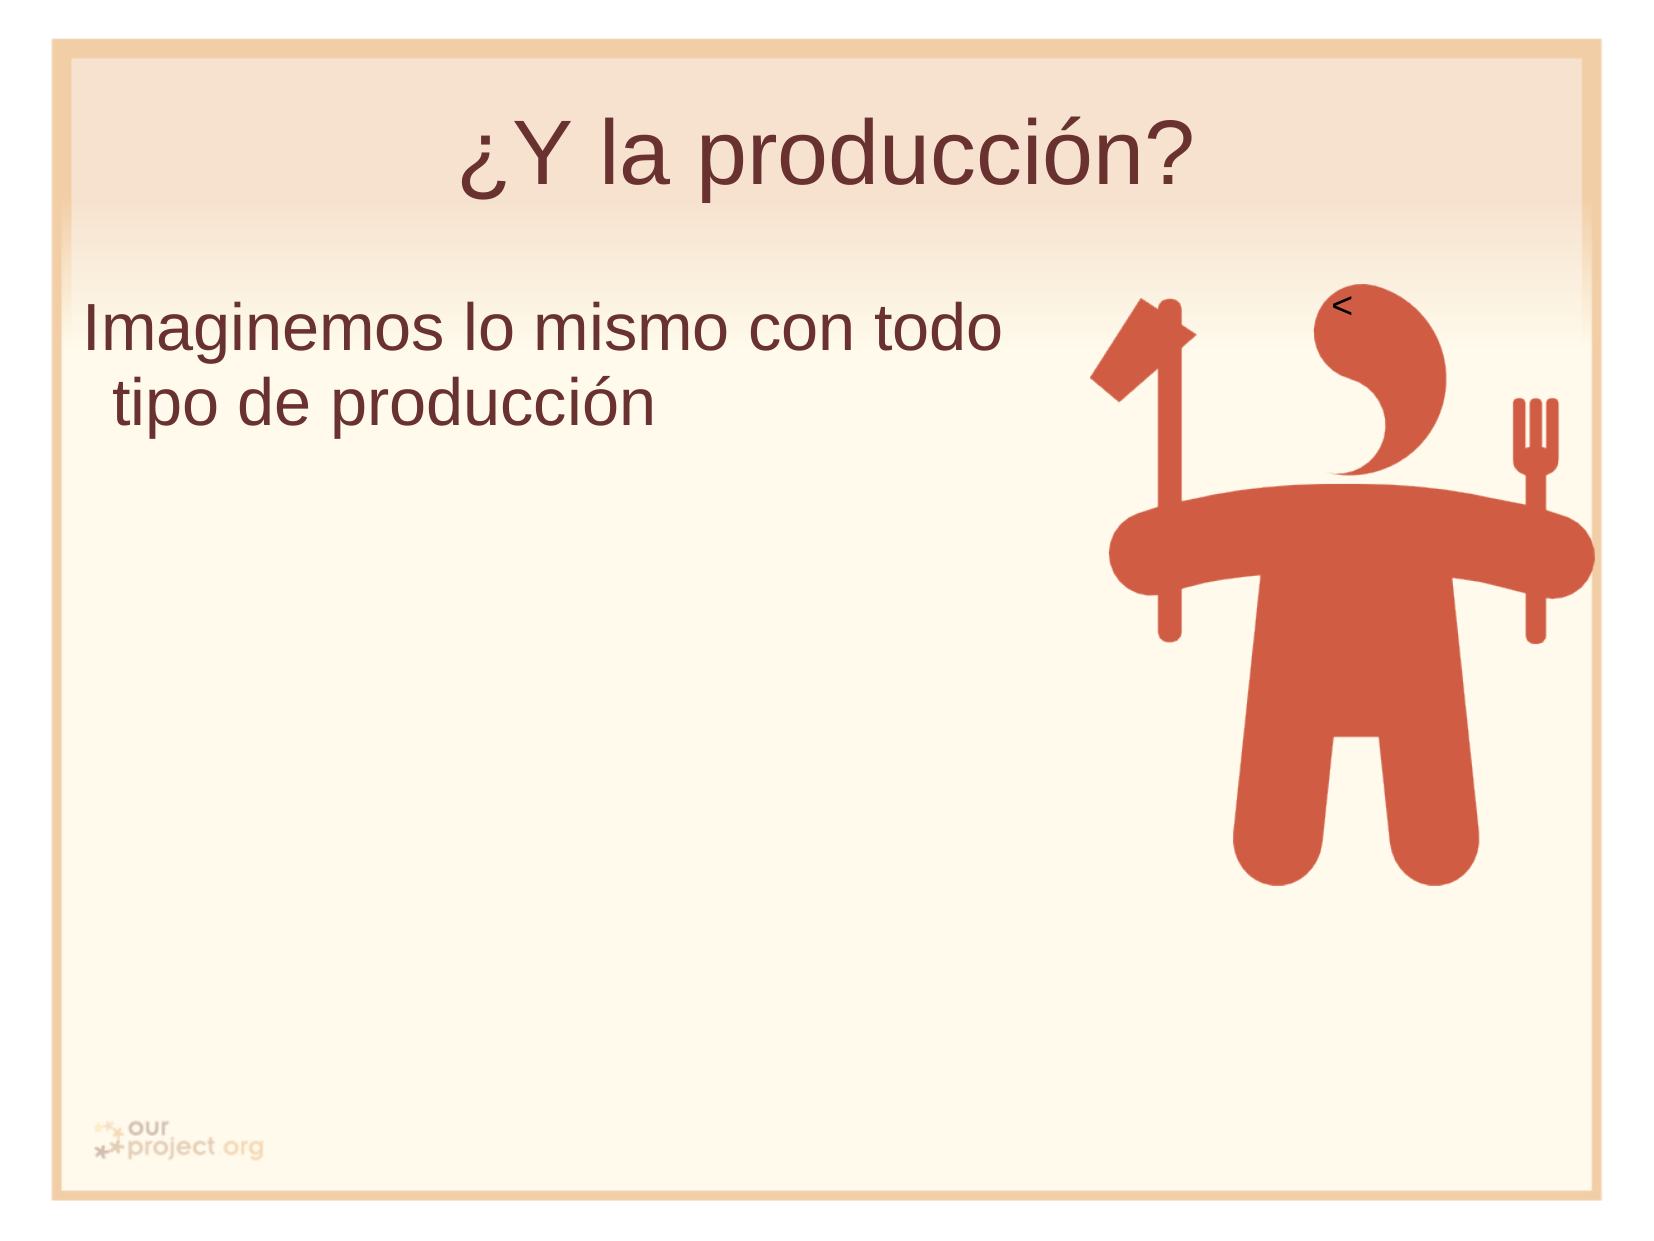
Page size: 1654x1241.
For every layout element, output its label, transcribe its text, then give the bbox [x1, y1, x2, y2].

title ¿Y la producción? [82, 49, 1571, 257]
picture [0, 0, 1654, 1241]
list Imaginemos lo mismo con todo tipo de producción [82, 290, 1063, 1109]
